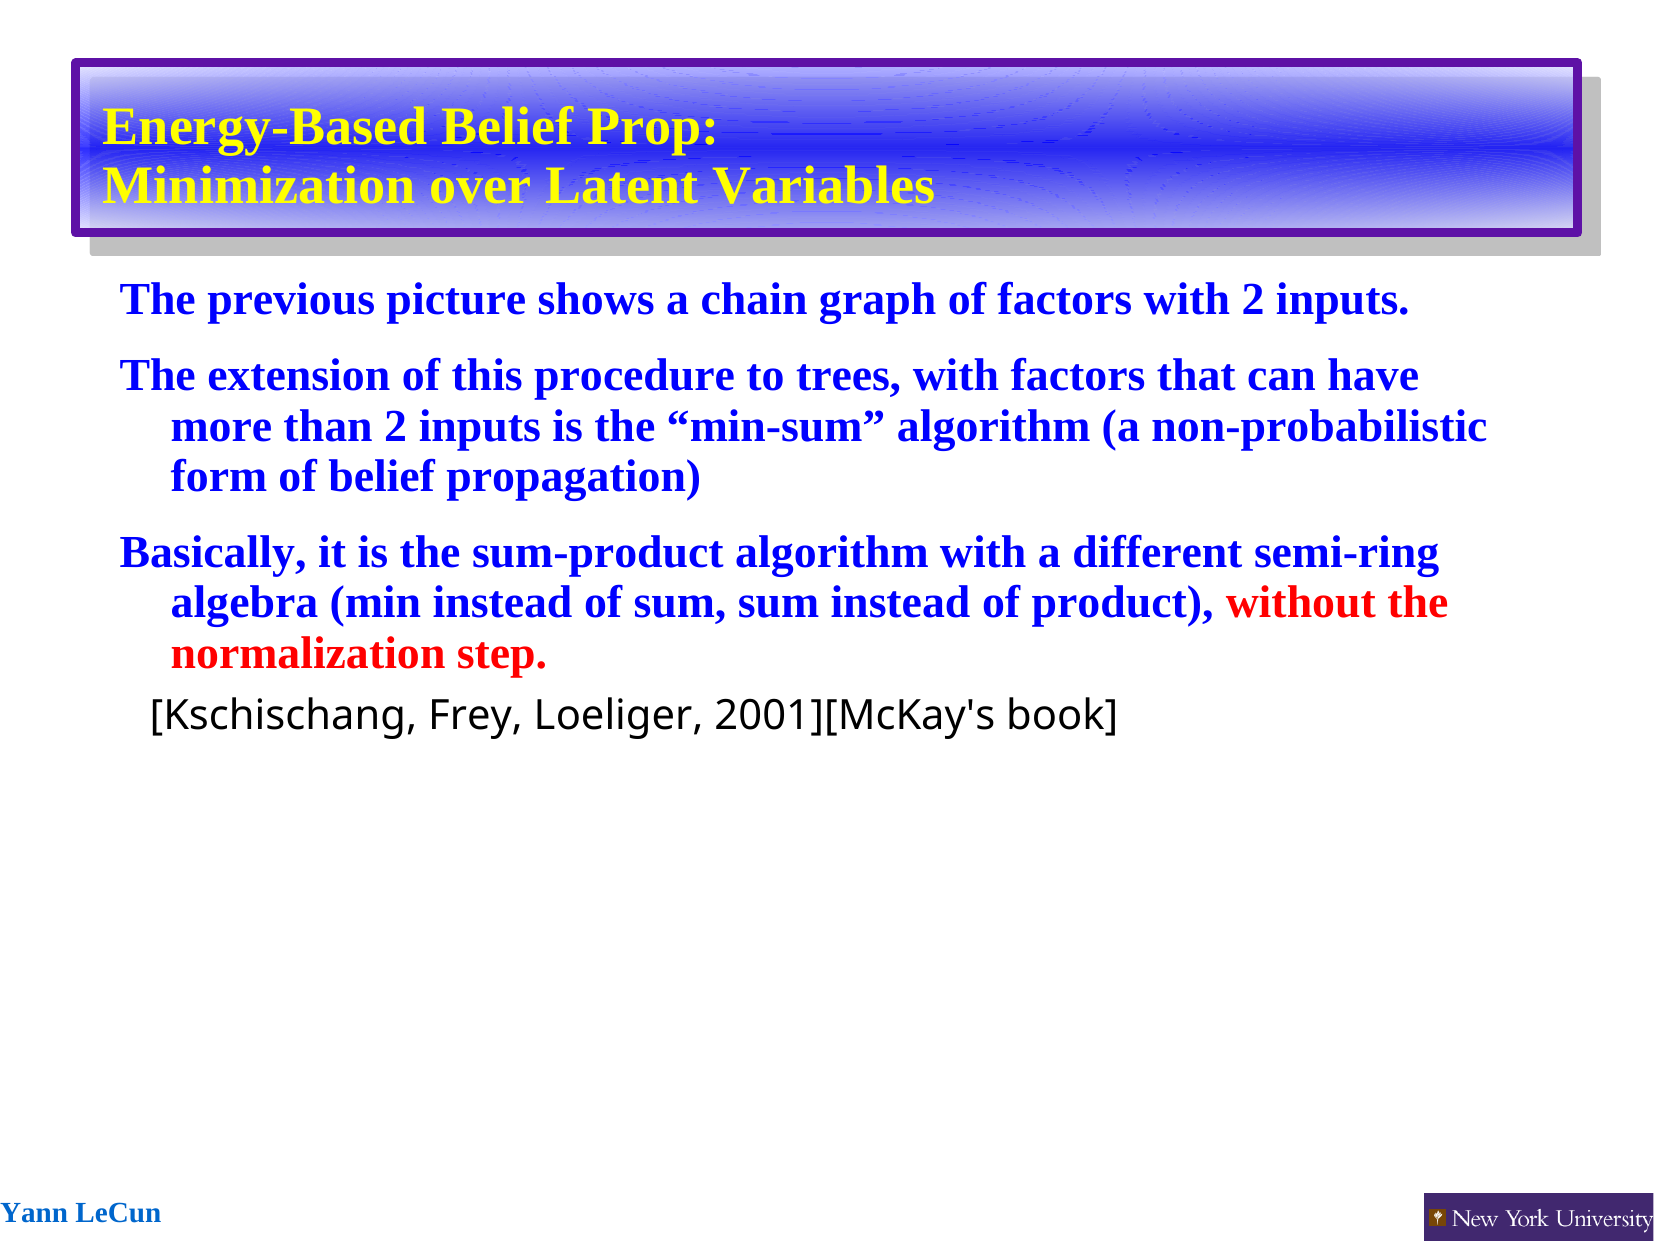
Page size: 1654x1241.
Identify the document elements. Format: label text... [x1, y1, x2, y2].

list The previous picture shows a chain graph of factors with 2 inputs. The extension of this procedure to trees, with factors that can have more than 2 inputs is the “min-sum” algorithm (a non-probabilistic form of belief propagation) Basically, it is the sum-product algorithm with a different semi-ring algebra (min instead of sum, sum instead of product), without the normalization step. [Kschischang, Frey, Loeliger, 2001][McKay's book] [119, 274, 1530, 1122]
title Energy-Based Belief Prop: Minimization over Latent Variables [75, 62, 1578, 233]
picture [1424, 1193, 1654, 1241]
